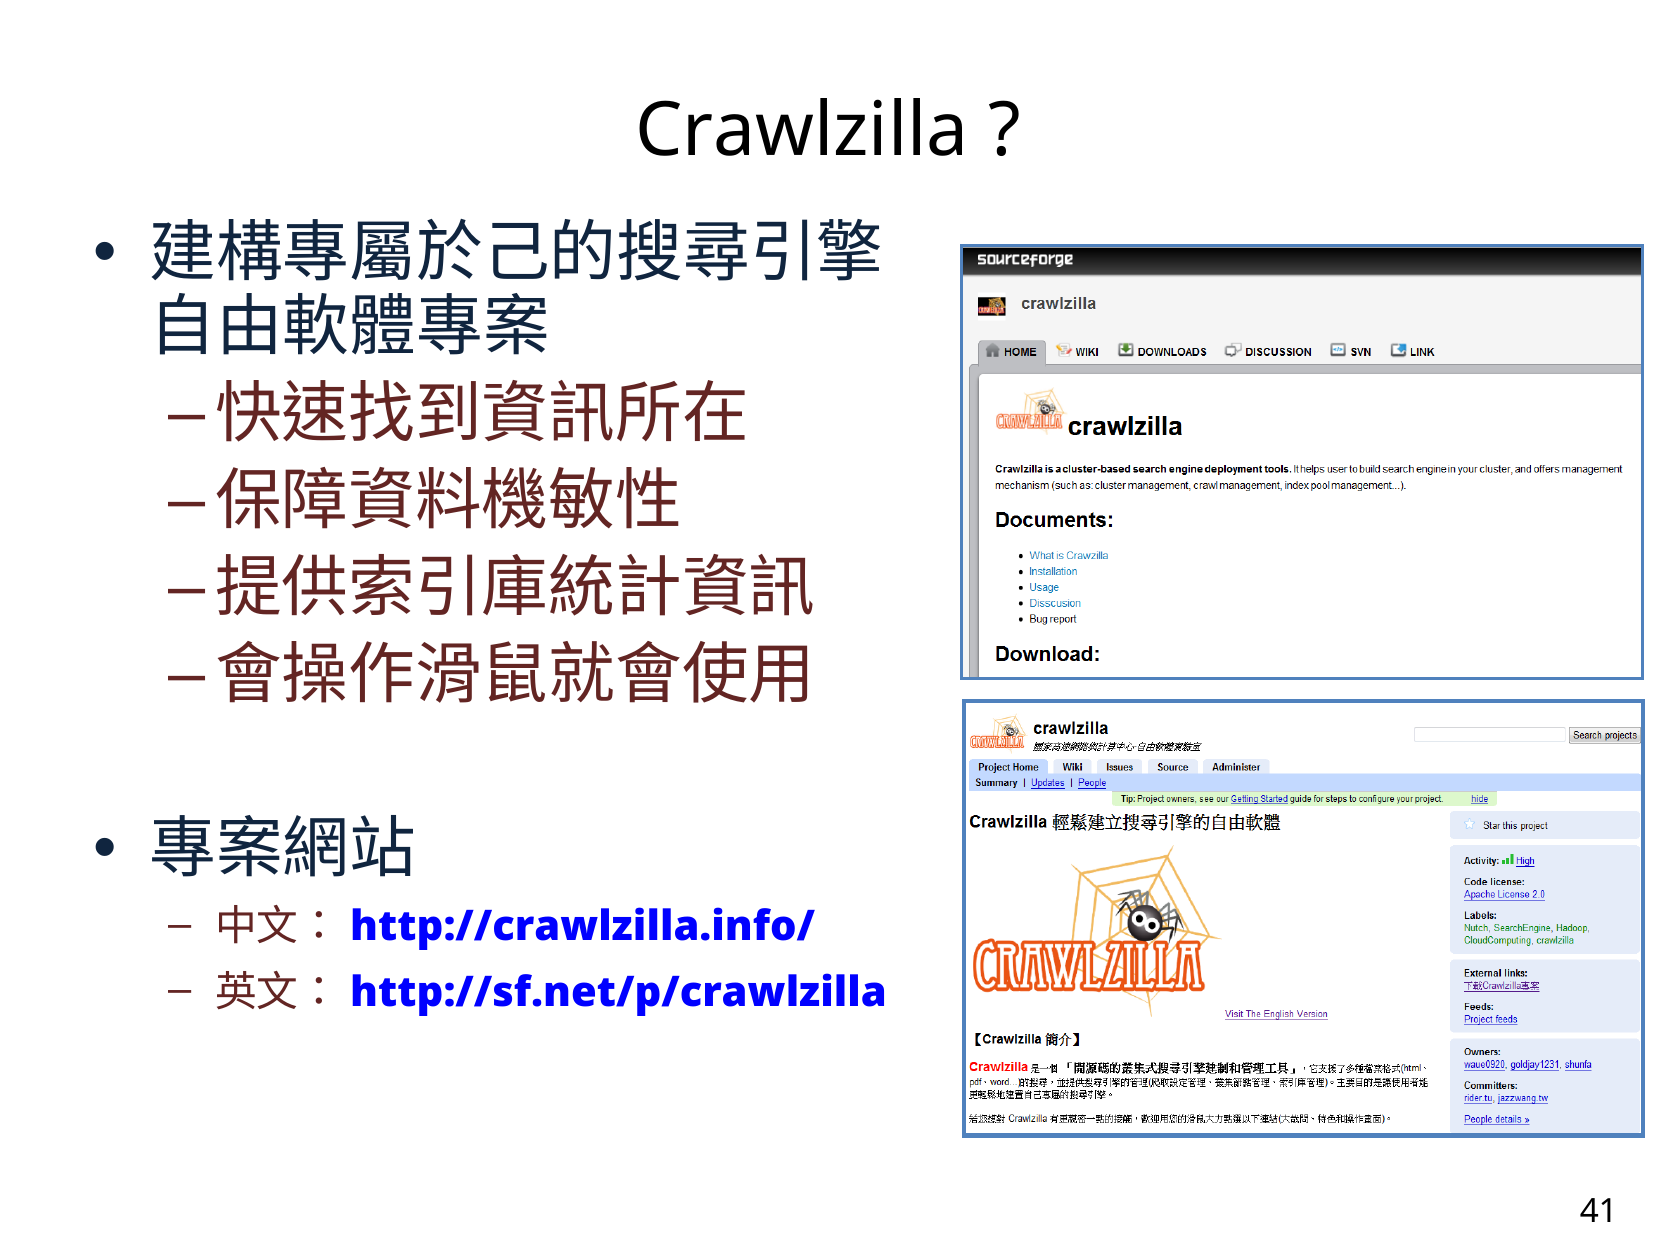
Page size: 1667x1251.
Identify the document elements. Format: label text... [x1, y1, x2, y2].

picture [963, 247, 1641, 678]
picture [966, 703, 1641, 1133]
title Crawlzilla ? [78, 39, 1579, 222]
list 建構專屬於己的搜尋引擎自由軟體專案 快速找到資訊所在 保障資料機敏性 提供索引庫統計資訊 會操作滑鼠就會使用 專案網站 中文：http://crawlzilla.info/ 英文：http://sf.net/p/crawlzilla [78, 208, 951, 1133]
